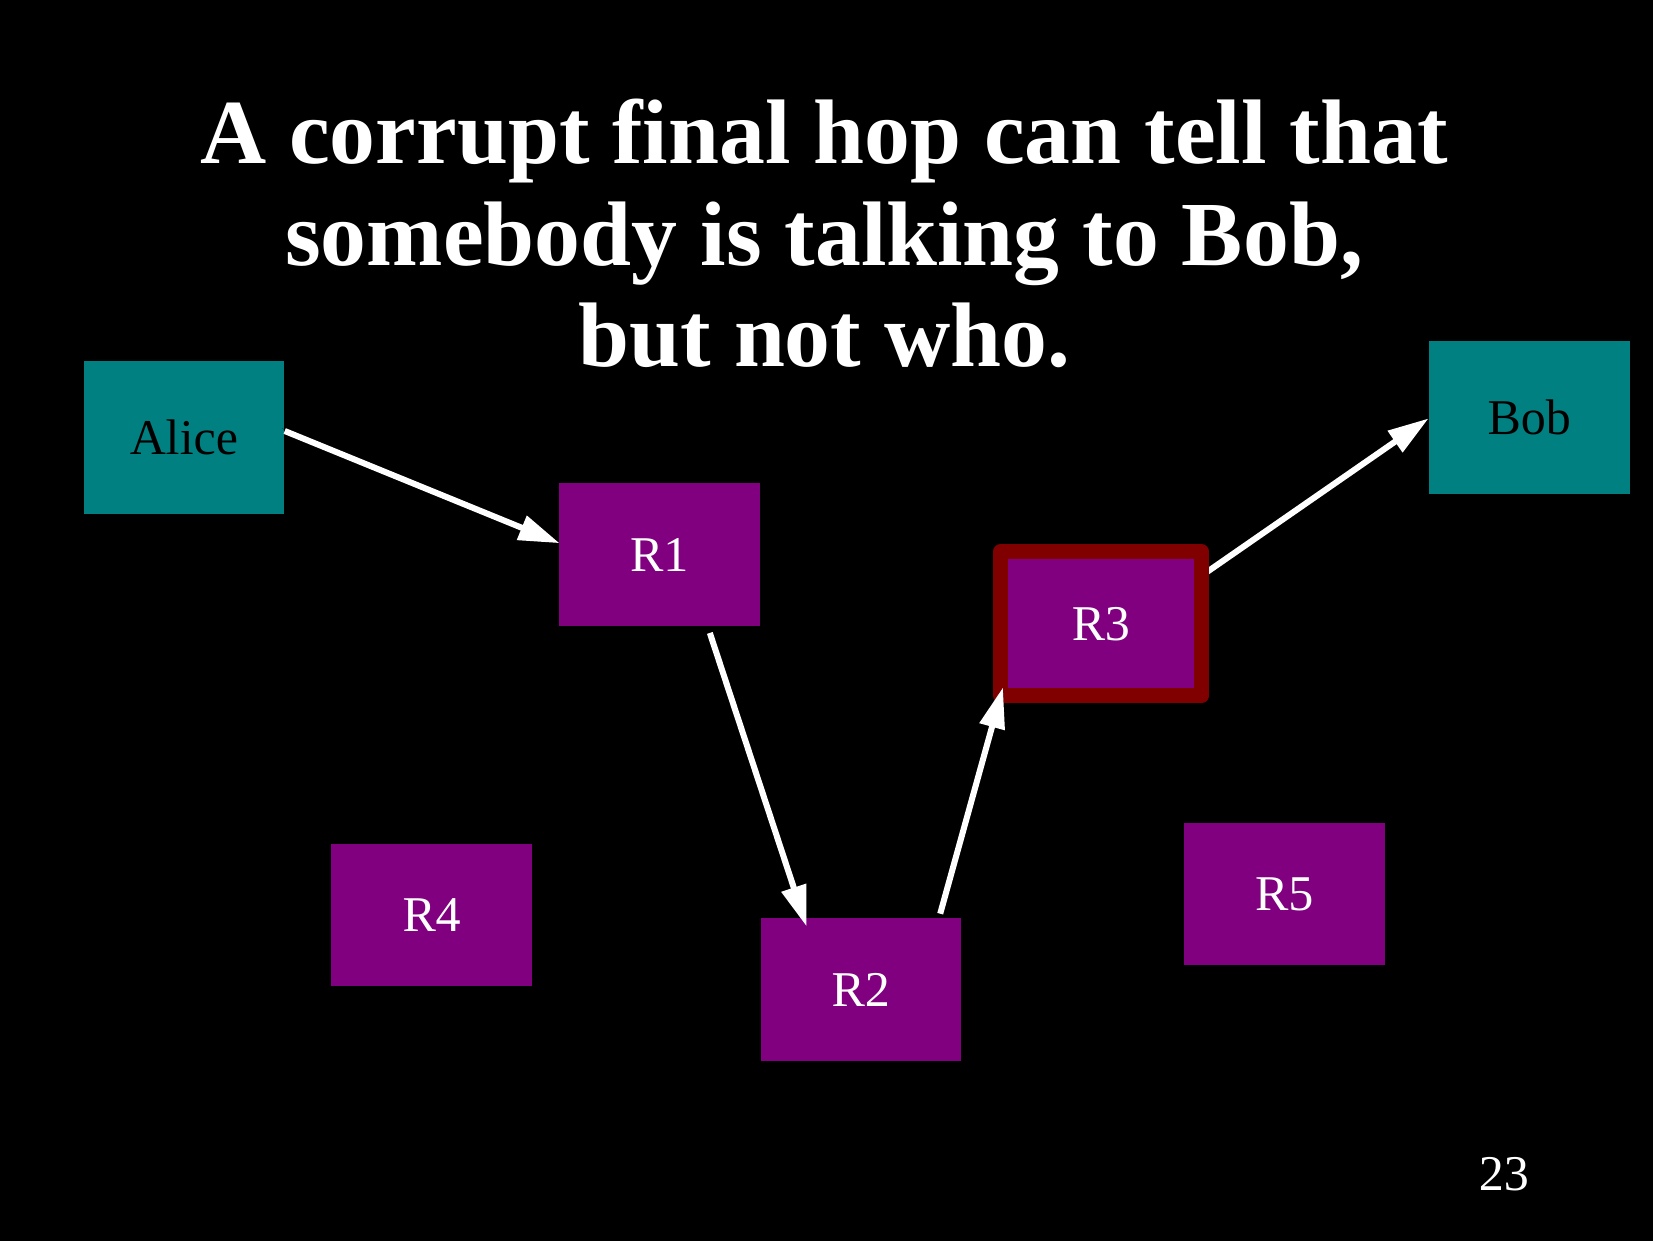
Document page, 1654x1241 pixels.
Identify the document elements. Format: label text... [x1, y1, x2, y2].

text_box R5 [1183, 822, 1386, 966]
text_box R4 [330, 843, 533, 987]
title A corrupt final hop can tell that somebody is talking to Bob, but not who. [119, 67, 1531, 401]
text_box R2 [760, 917, 962, 1062]
text_box R3 [1000, 551, 1202, 696]
text_box Bob [1428, 340, 1631, 495]
text_box Alice [83, 360, 285, 515]
text_box R1 [558, 482, 761, 627]
